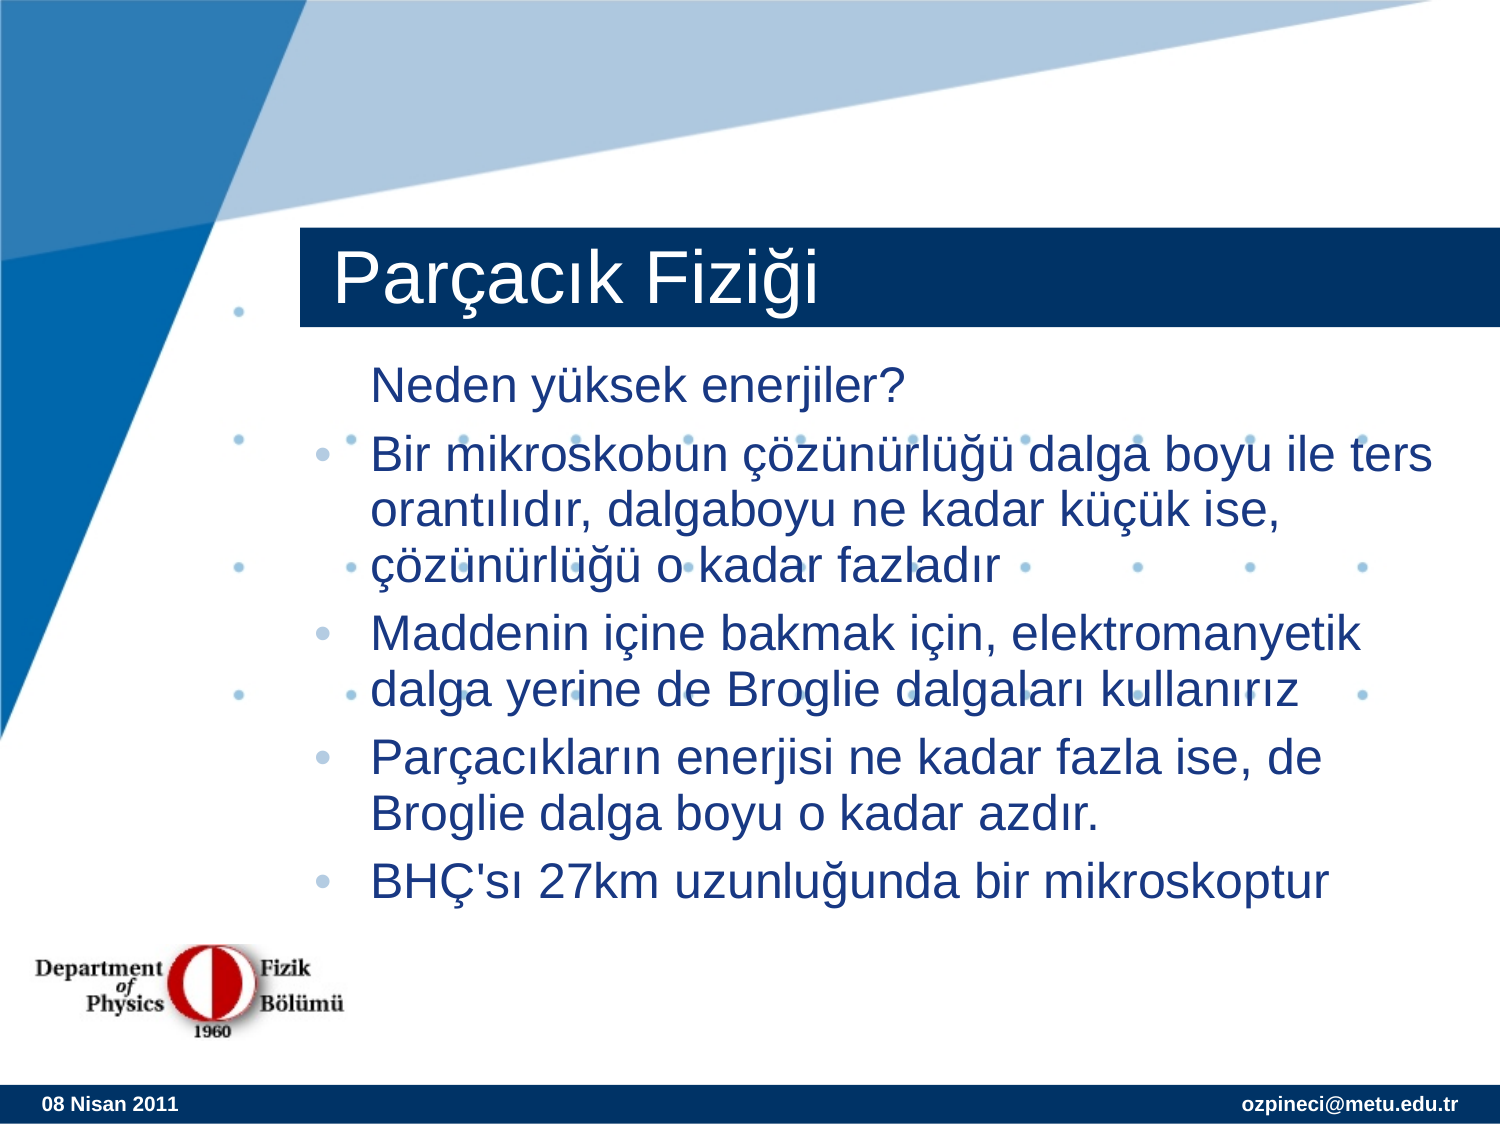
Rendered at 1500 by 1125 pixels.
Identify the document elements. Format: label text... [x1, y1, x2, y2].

picture [0, 0, 1500, 842]
picture [29, 944, 394, 1041]
title Parçacık Fiziği [300, 227, 1500, 328]
list Neden yüksek enerjiler? Bir mikroskobun çözünürlüğü dalga boyu ile ters orantılıdır, dalgaboyu ne kadar küçük ise, çözünürlüğü o kadar fazladır Maddenin içine bakmak için, elektromanyetik dalga yerine de Broglie dalgaları kullanırız Parçacıkların enerjisi ne kadar fazla ise, de Broglie dalga boyu o kadar azdır. BHÇ'sı 27km uzunluğunda bir mikroskoptur [299, 350, 1475, 1013]
